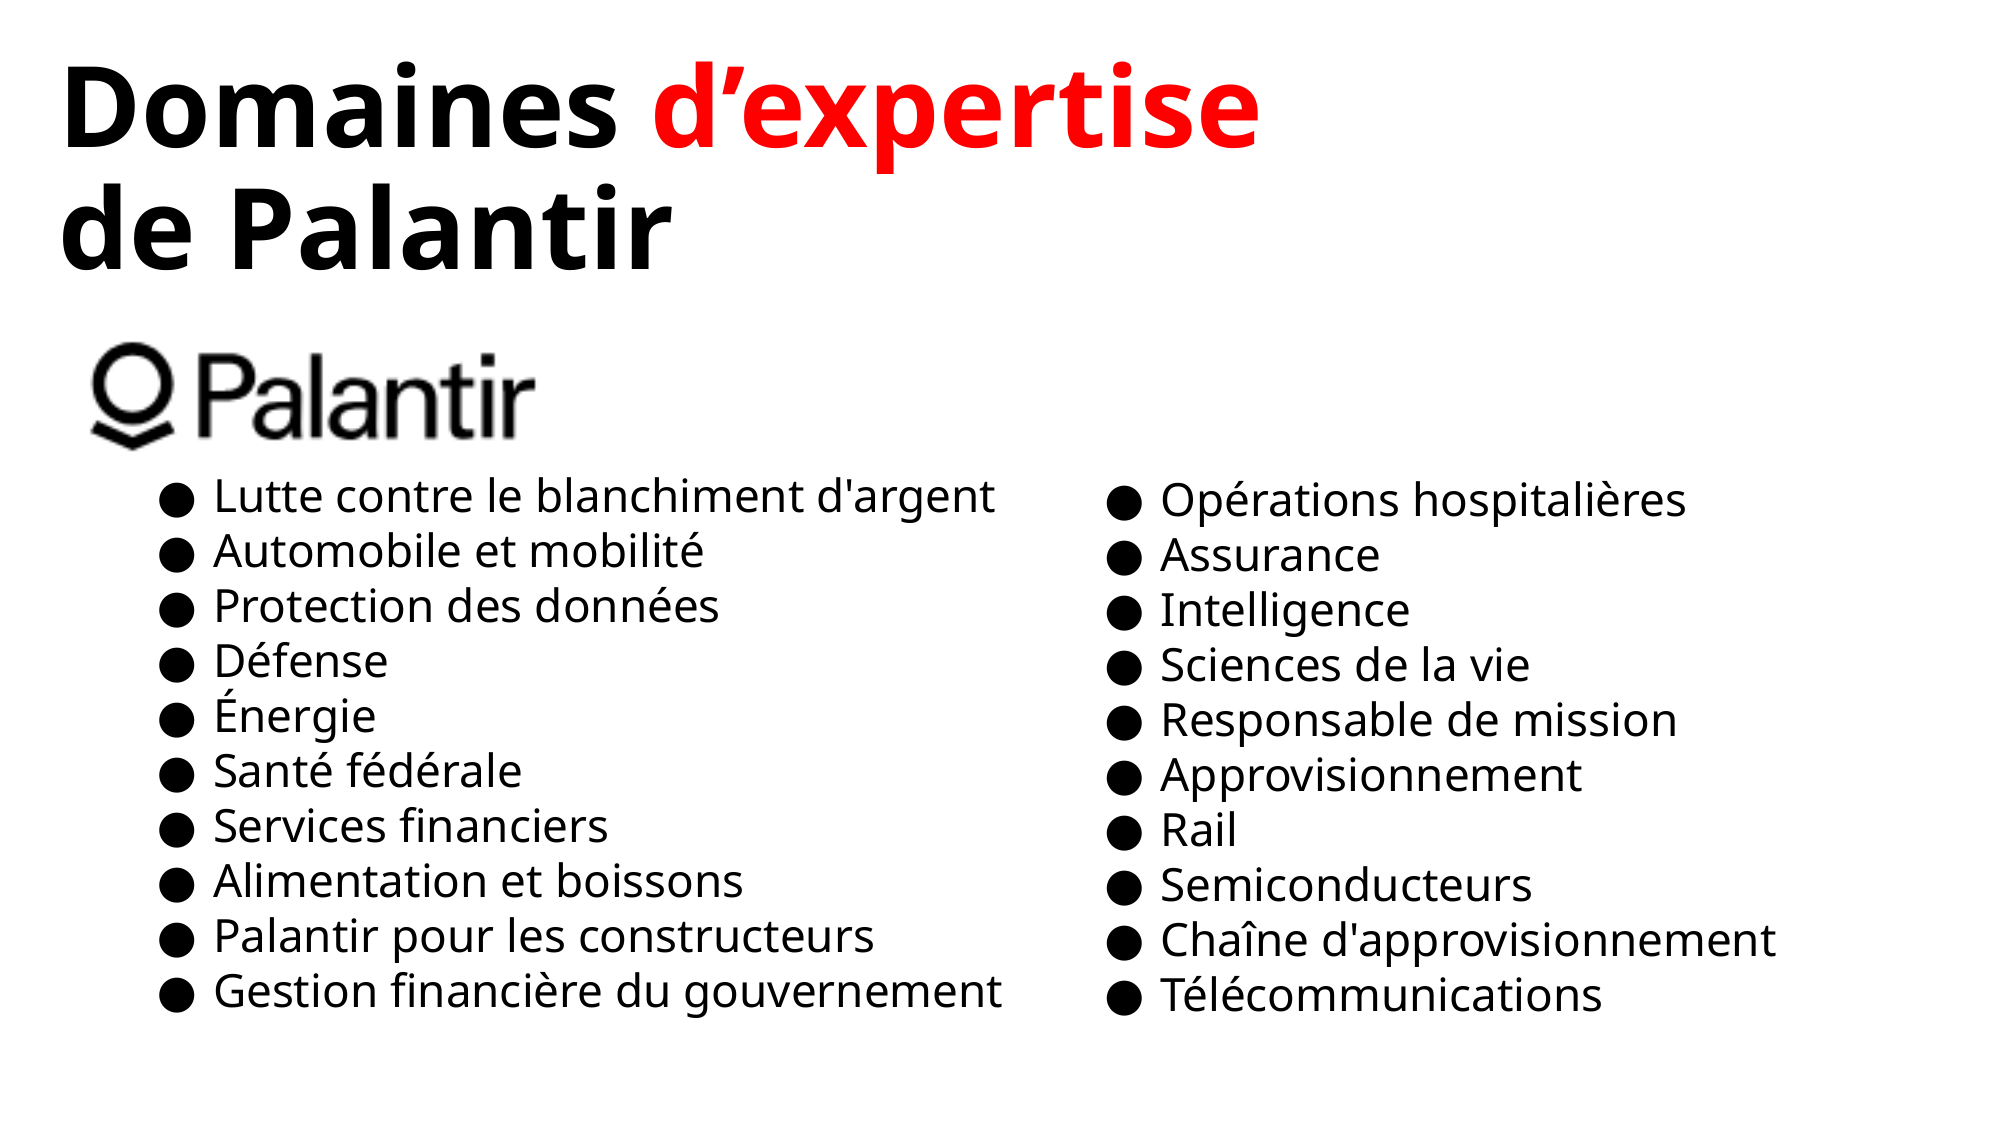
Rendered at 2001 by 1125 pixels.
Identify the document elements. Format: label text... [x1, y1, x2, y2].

picture [43, 317, 587, 527]
text_box Opérations hospitalières Assurance Intelligence Sciences de la vie Responsable de mission Approvisionnement Rail Semiconducteurs Chaîne d'approvisionnement Télécommunications [1089, 462, 1859, 1034]
text_box Domaines d’expertise de Palantir [43, 27, 2000, 317]
text_box Lutte contre le blanchiment d'argent Automobile et mobilité Protection des données Défense Énergie Santé fédérale Services financiers Alimentation et boissons Palantir pour les constructeurs Gestion financière du gouvernement [141, 459, 1044, 1031]
